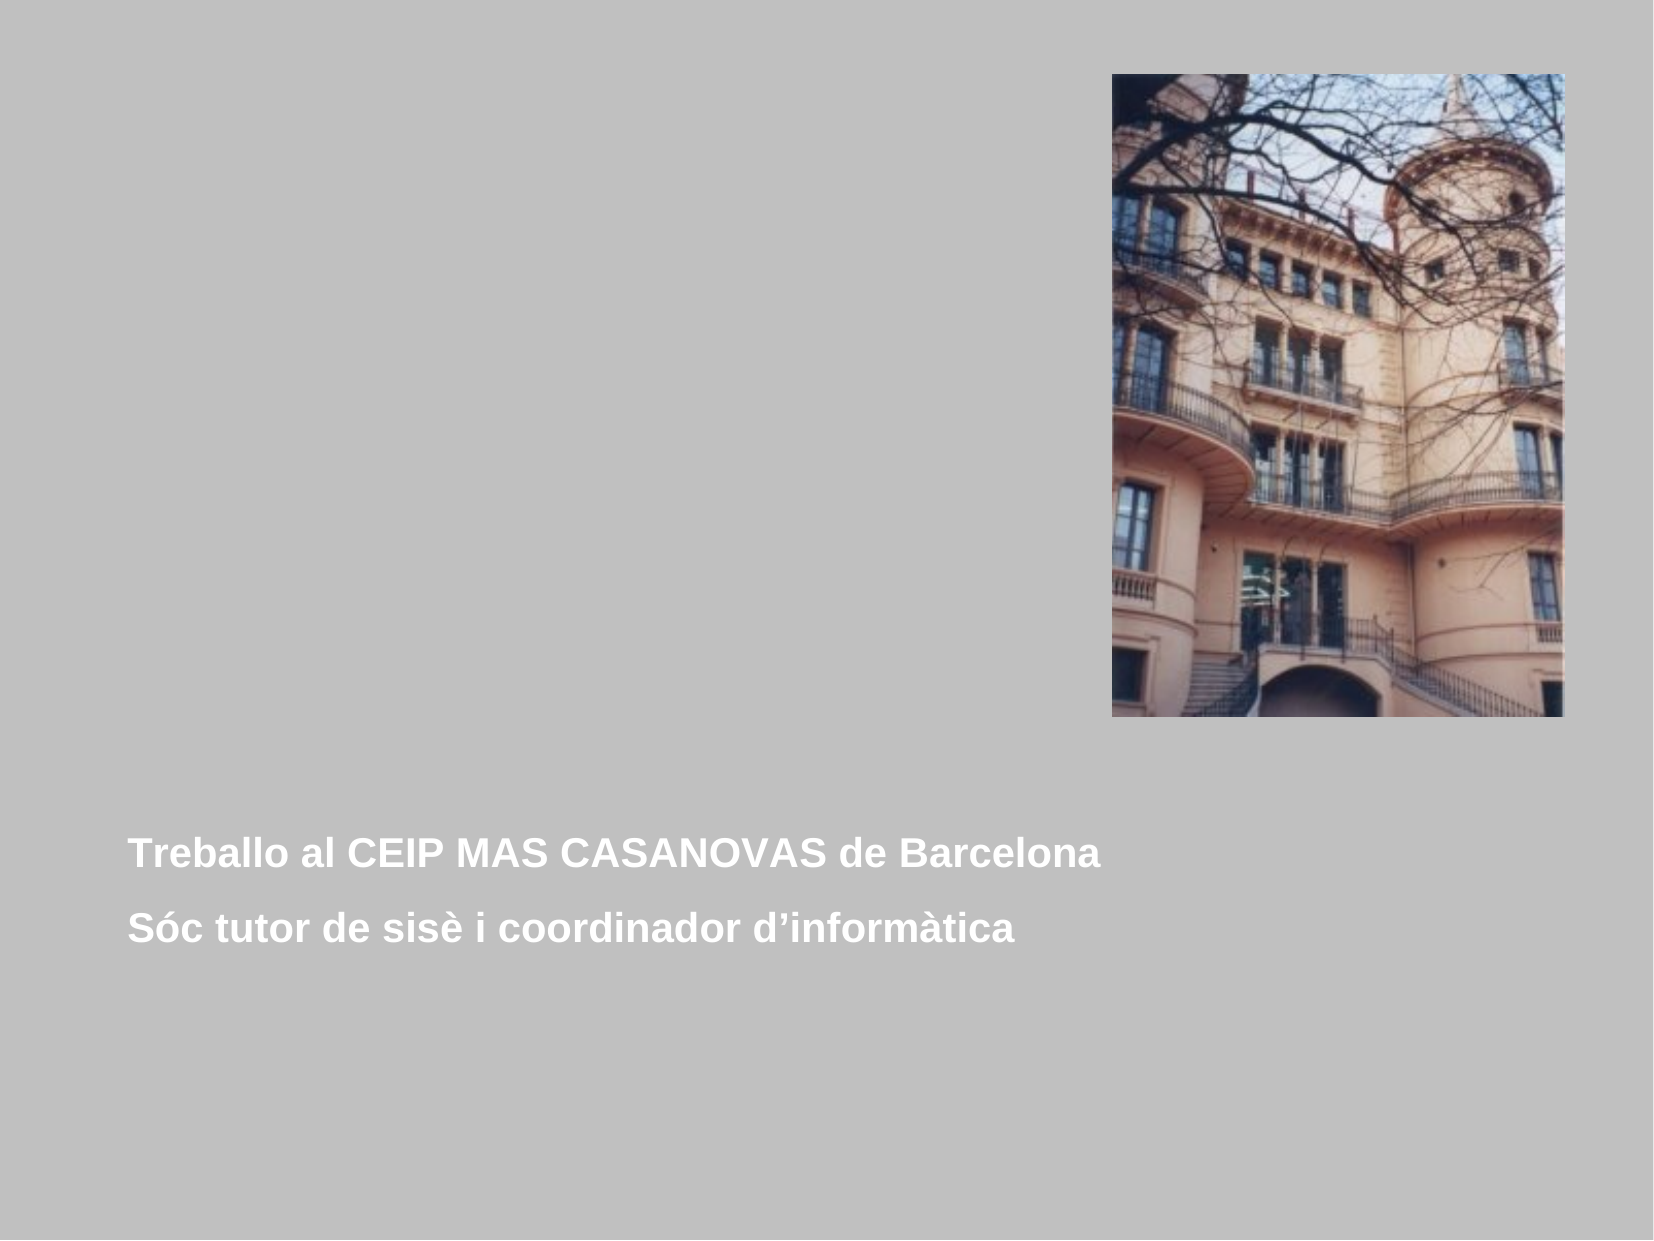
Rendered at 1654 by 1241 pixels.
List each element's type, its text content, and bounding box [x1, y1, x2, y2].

picture [1112, 74, 1565, 717]
text_box Sóc tutor de sisè i coordinador d’informàtica [112, 900, 1088, 959]
text_box Treballo al CEIP MAS CASANOVAS de Barcelona [112, 825, 1563, 884]
